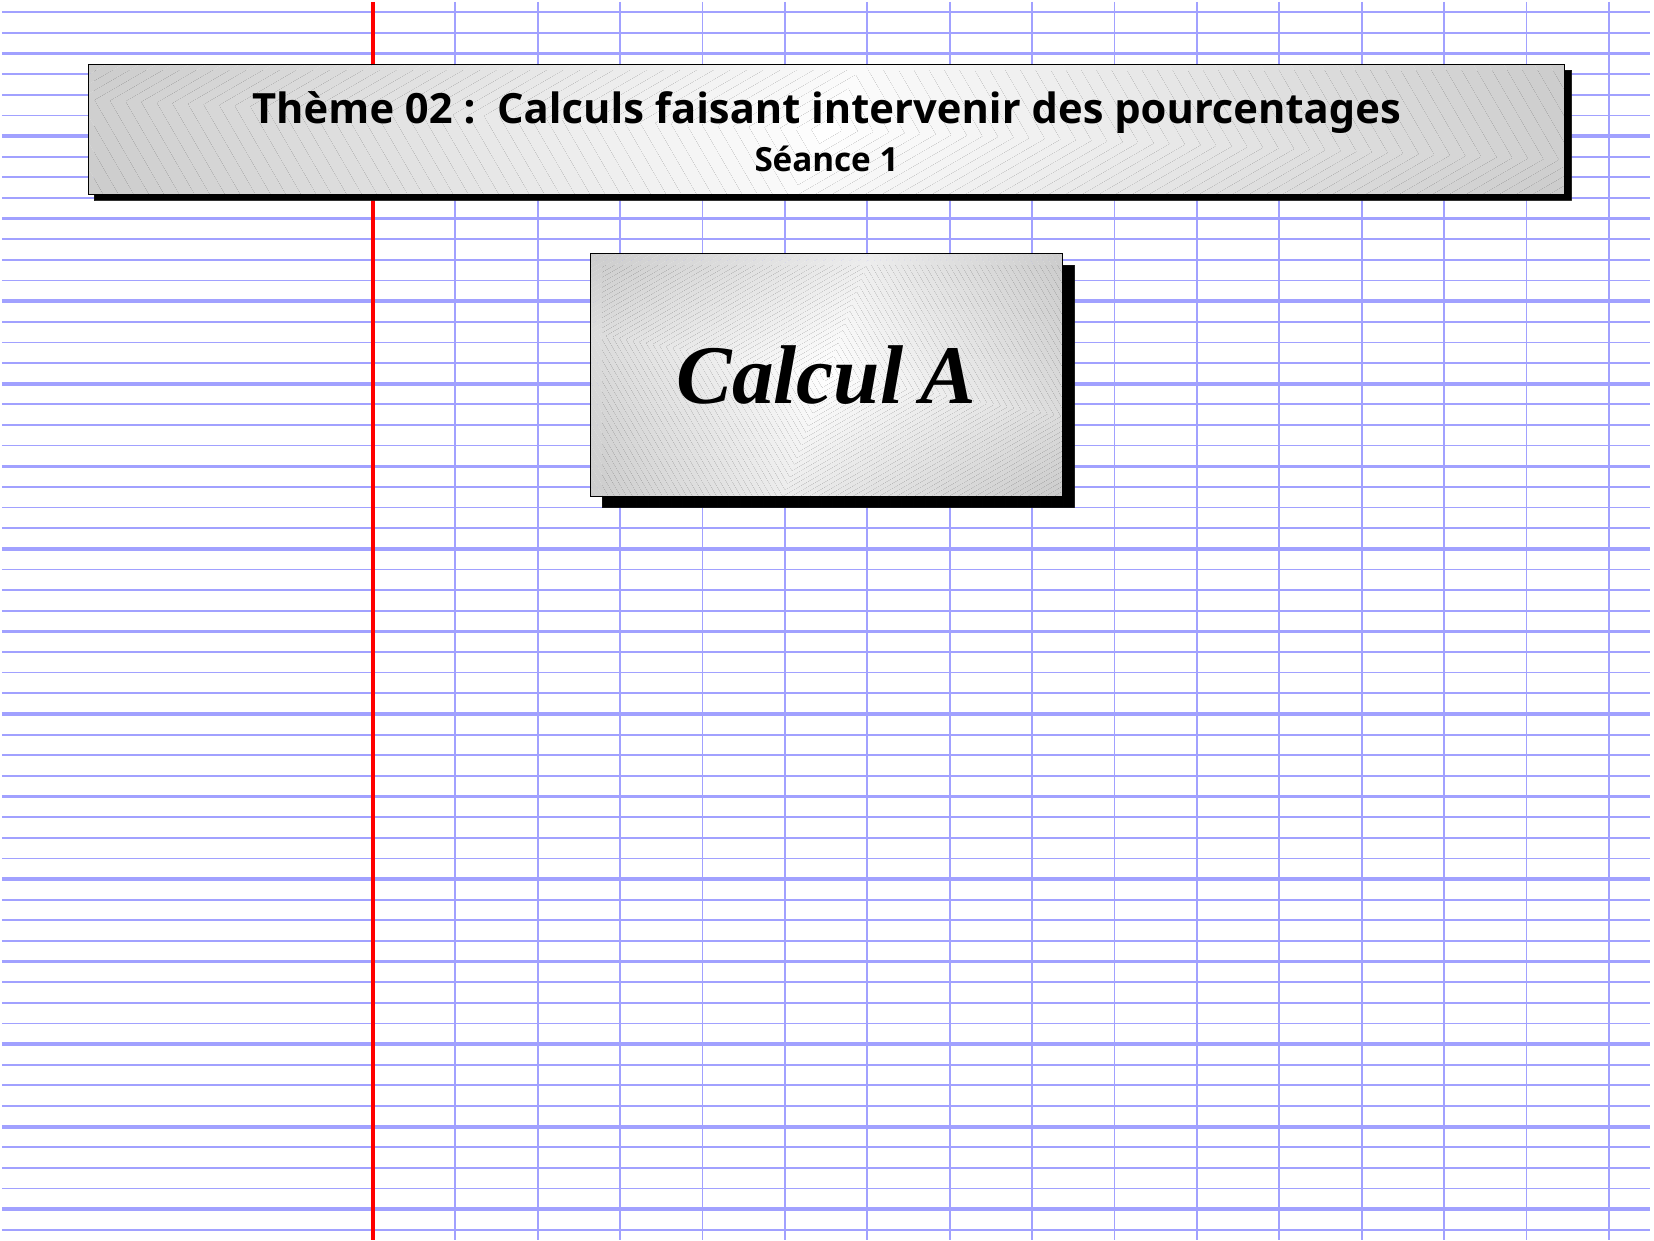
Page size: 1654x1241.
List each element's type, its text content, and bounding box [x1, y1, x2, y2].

text_box Thème 02 : Calculs faisant intervenir des pourcentages Séance 1 [88, 64, 1565, 195]
text_box Calcul A [590, 253, 1063, 497]
picture [0, 0, 1654, 1241]
